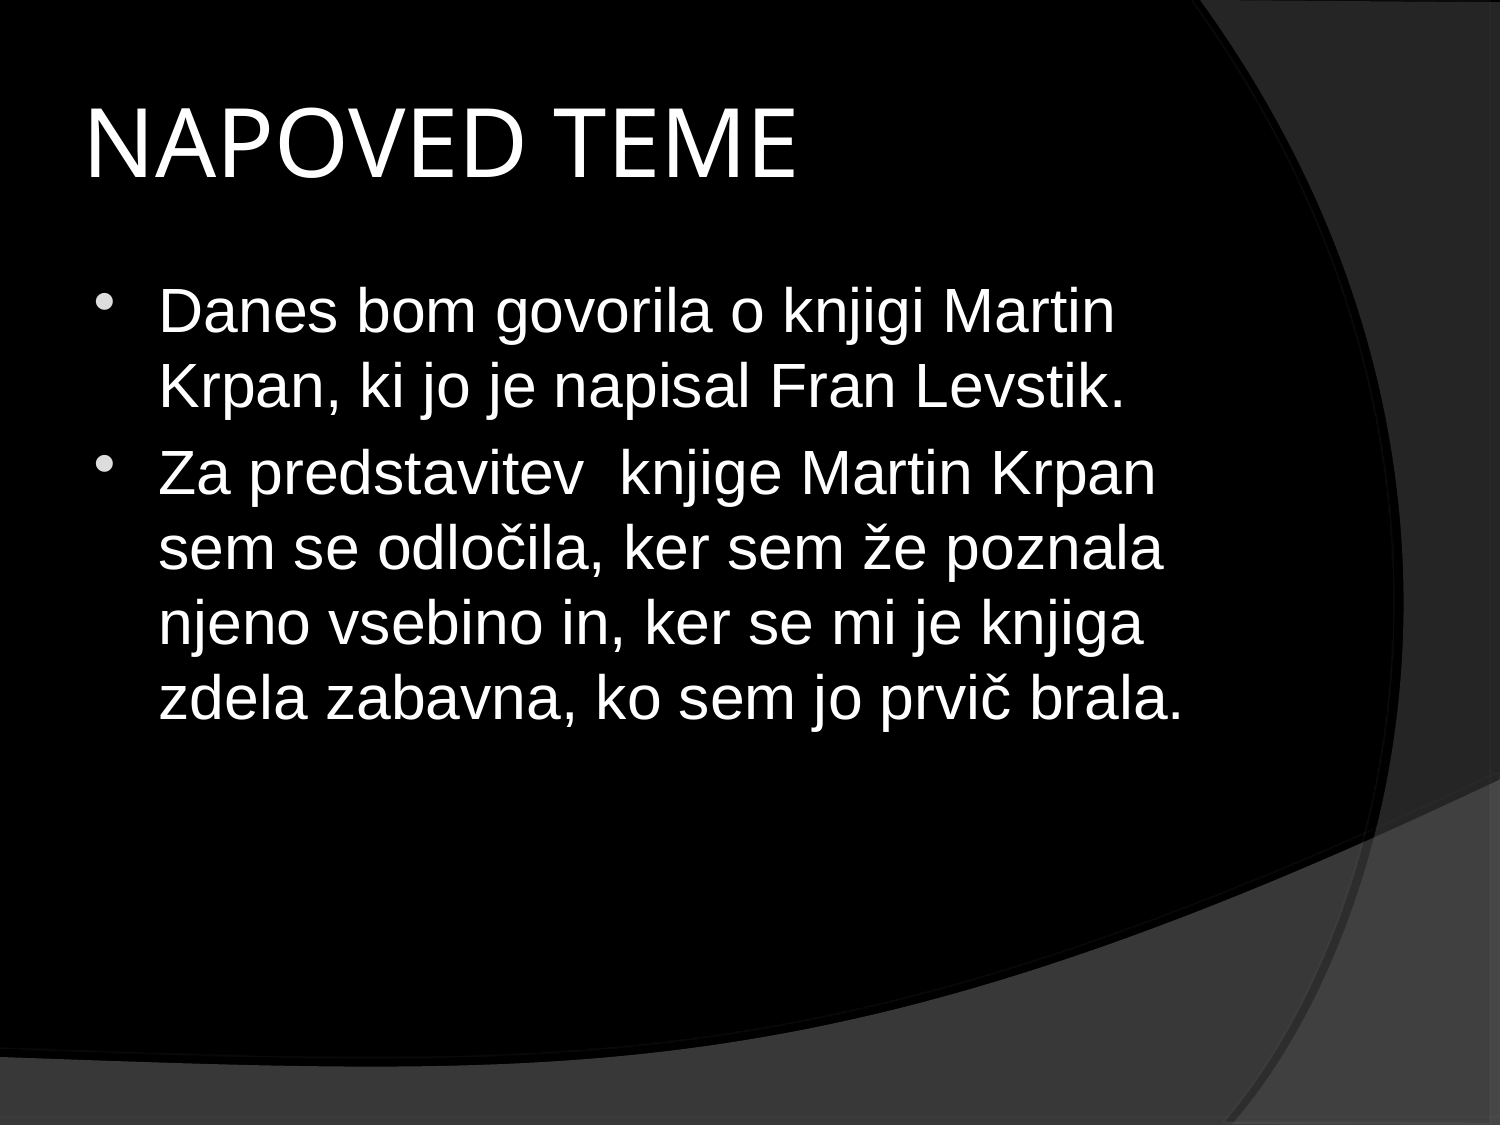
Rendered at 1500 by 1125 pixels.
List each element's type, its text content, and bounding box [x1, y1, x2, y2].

title NAPOVED TEME [75, 45, 1300, 233]
list Danes bom govorila o knjigi Martin Krpan, ki jo je napisal Fran Levstik. Za predstavitev knjige Martin Krpan sem se odločila, ker sem že poznala njeno vsebino in, ker se mi je knjiga zdela zabavna, ko sem jo prvič brala. [75, 262, 1300, 1005]
